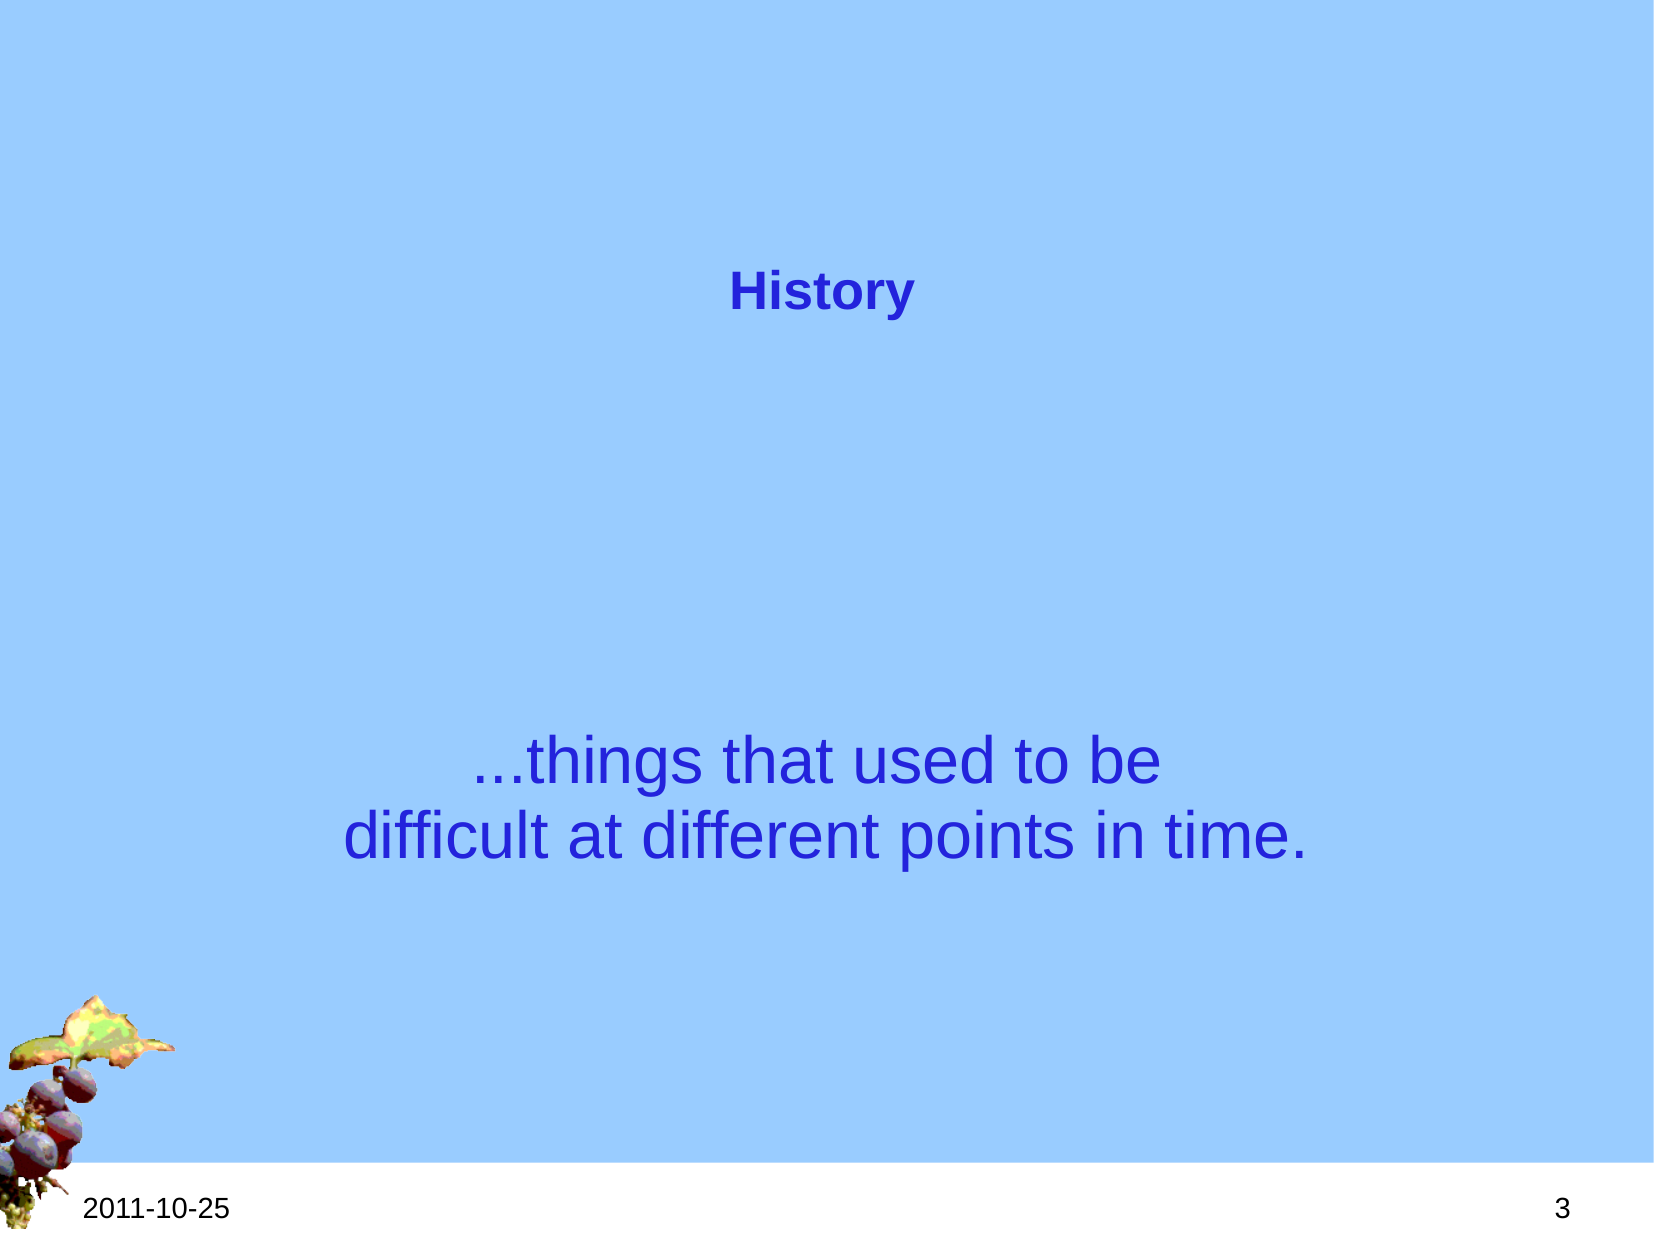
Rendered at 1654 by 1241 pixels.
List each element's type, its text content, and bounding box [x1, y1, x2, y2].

subtitle ...things that used to be difficult at different points in time. [82, 487, 1571, 1109]
picture [0, 990, 188, 1229]
title History [78, 187, 1568, 395]
